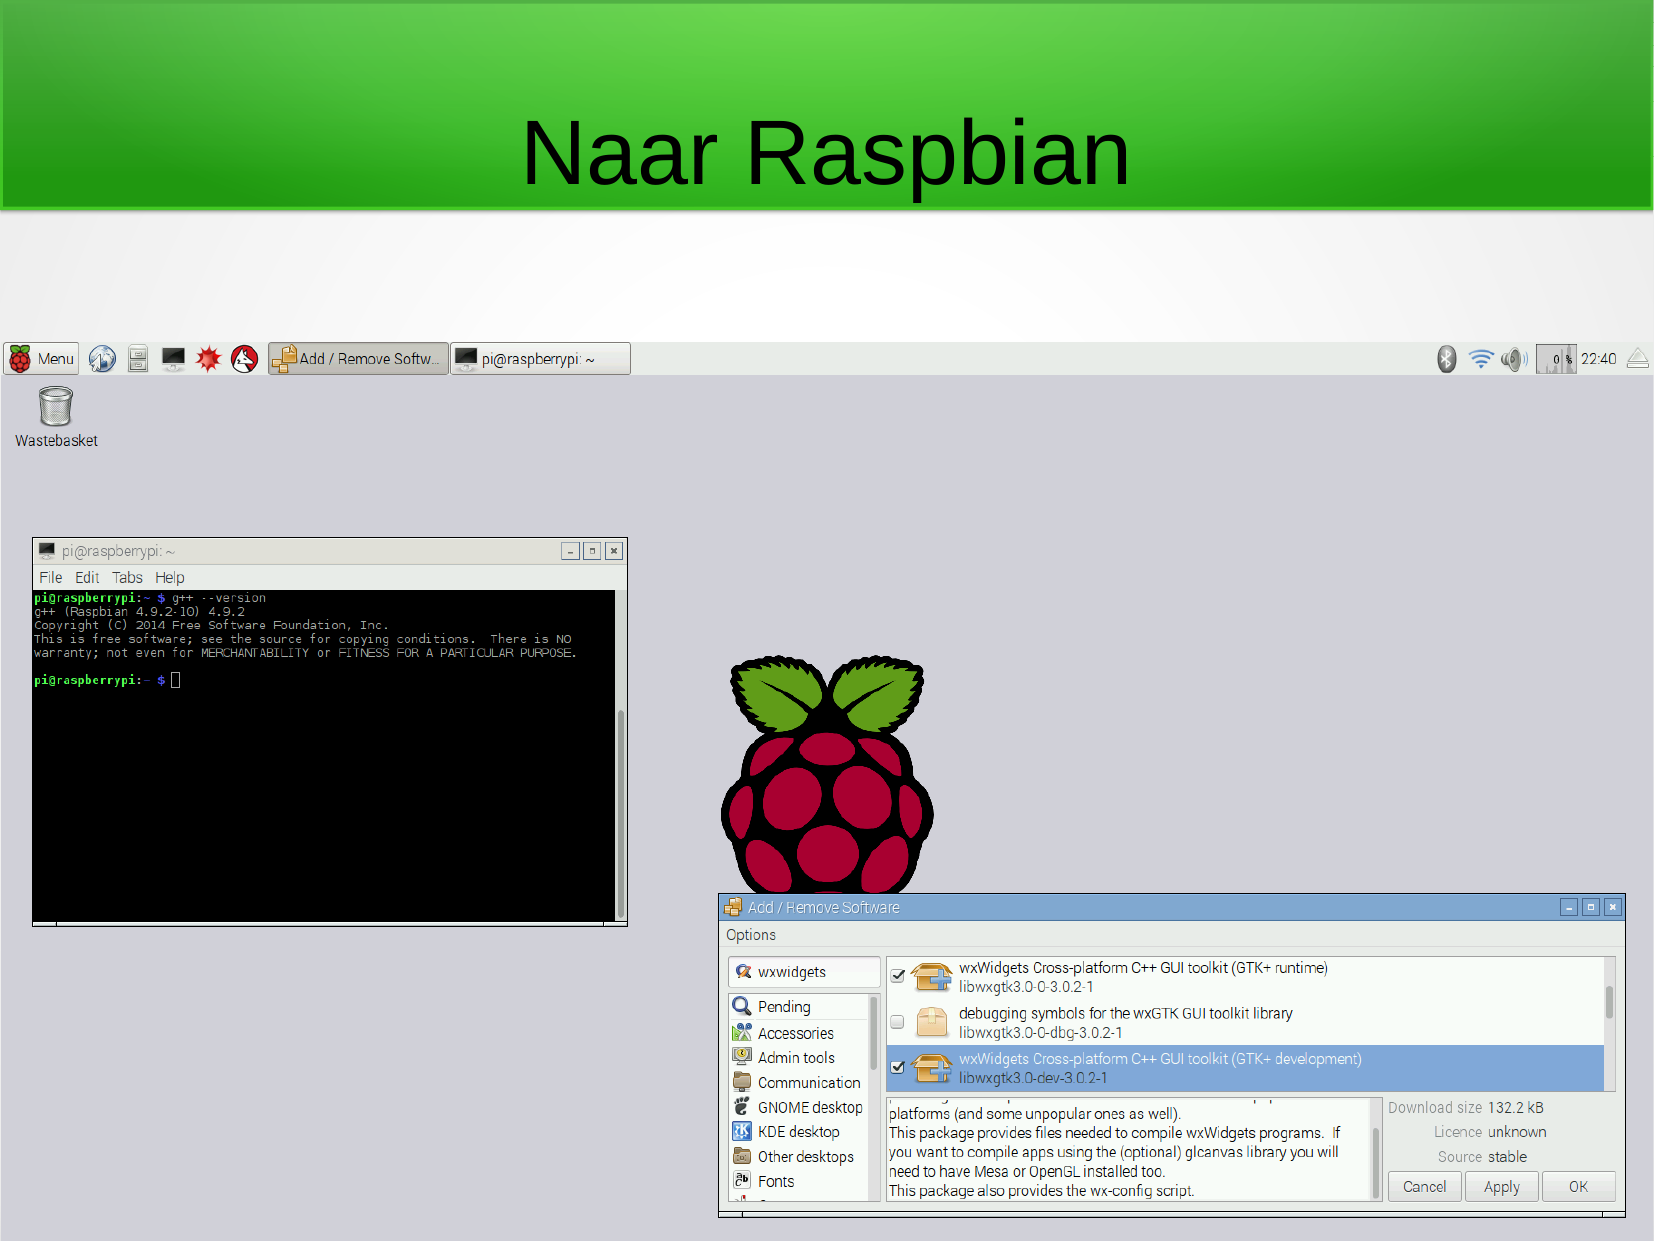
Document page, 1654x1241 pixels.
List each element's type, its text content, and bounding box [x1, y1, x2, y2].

title Naar Raspbian [82, 49, 1571, 257]
picture [1, 342, 1654, 1241]
